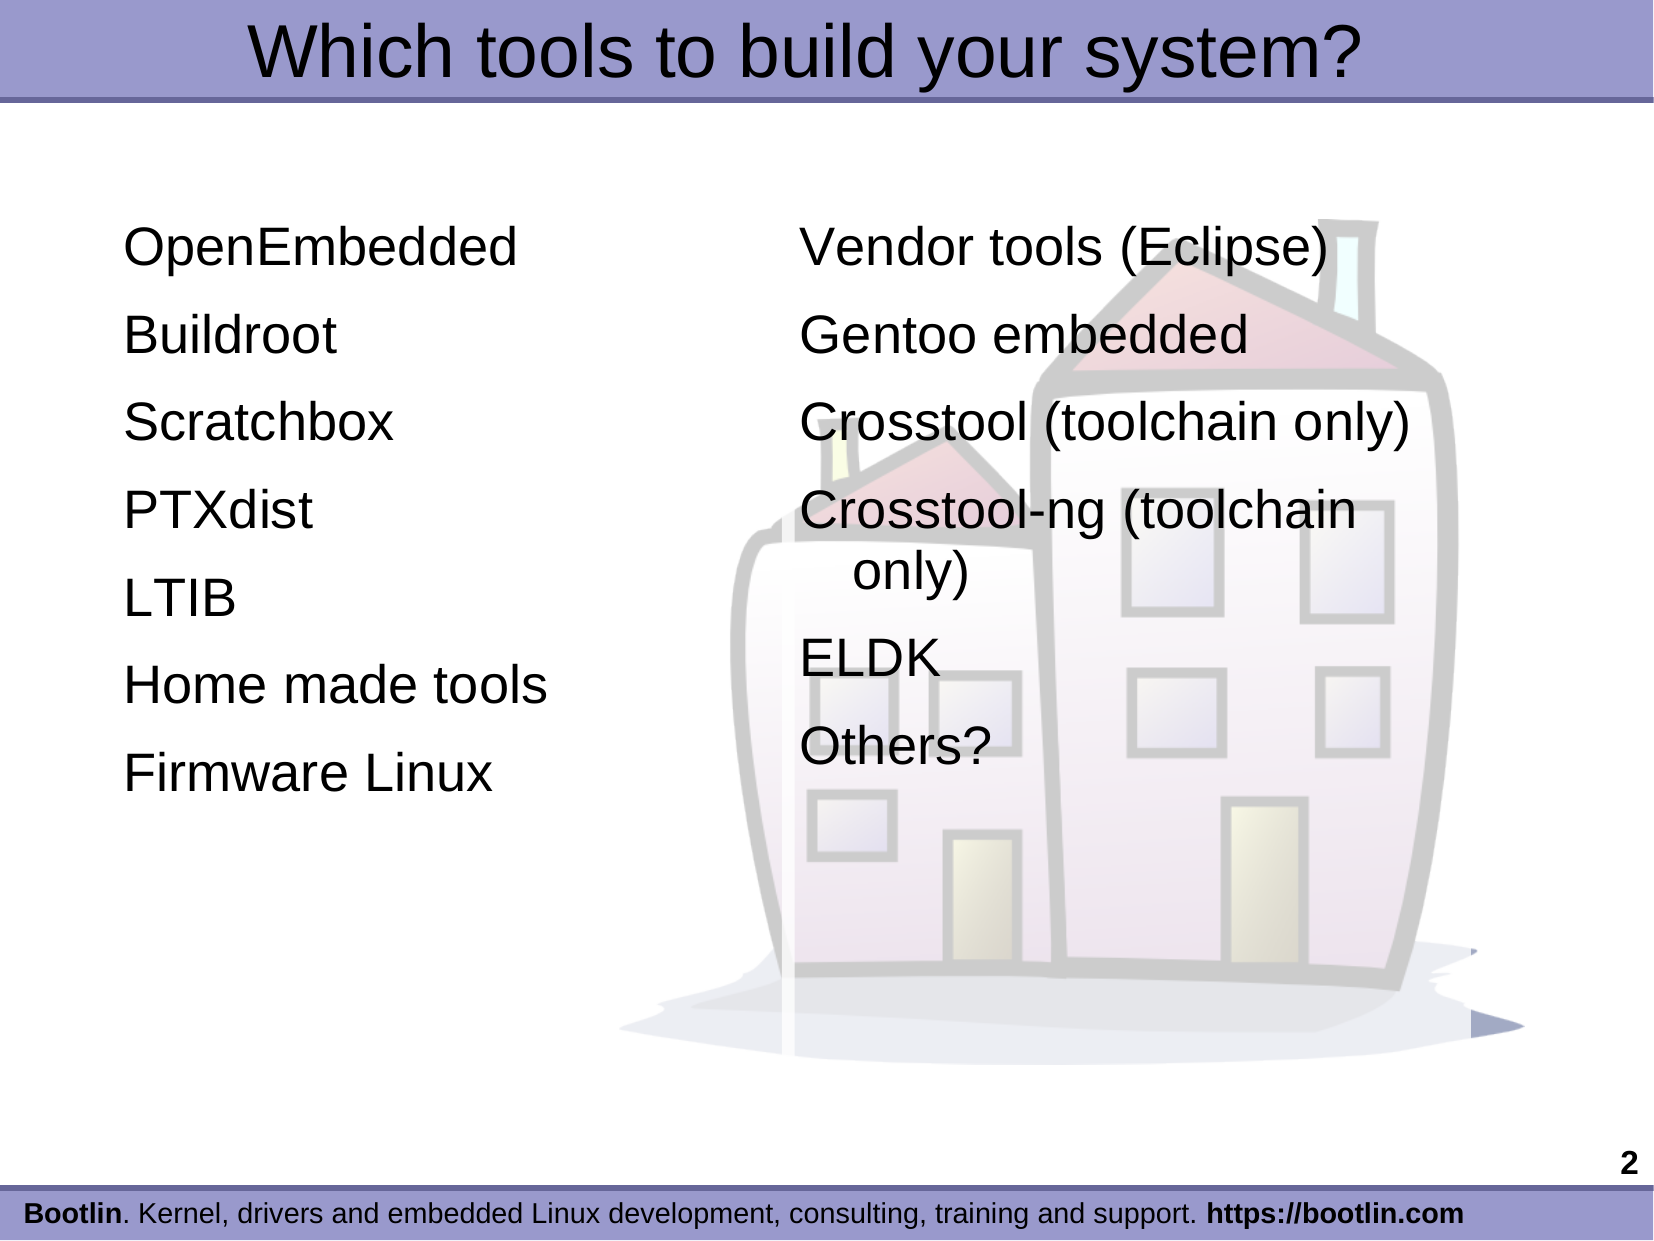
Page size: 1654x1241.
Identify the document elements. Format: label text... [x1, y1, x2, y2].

list Vendor tools (Eclipse) Gentoo embedded Crosstool (toolchain only) Crosstool-ng (toolchain only) ELDK Others? [781, 216, 1471, 1066]
title Which tools to build your system? [60, 5, 1551, 97]
picture [1471, 219, 1525, 1065]
list OpenEmbedded Buildroot Scratchbox PTXdist LTIB Home made tools Firmware Linux [105, 216, 781, 1066]
